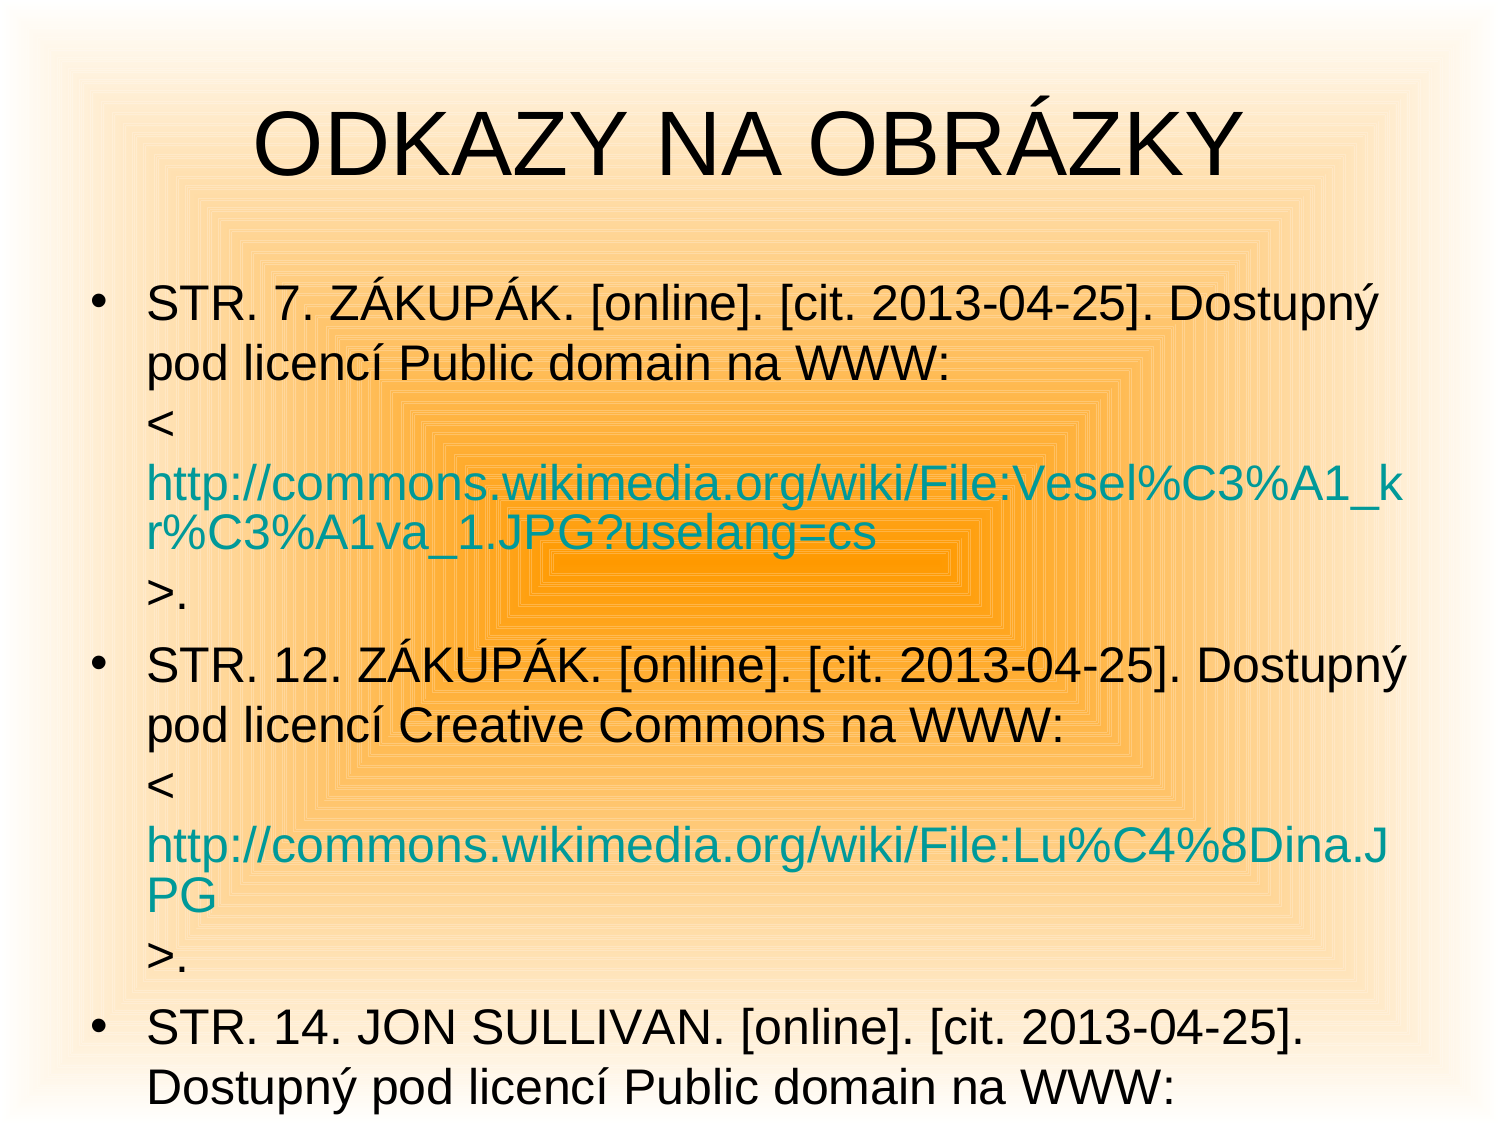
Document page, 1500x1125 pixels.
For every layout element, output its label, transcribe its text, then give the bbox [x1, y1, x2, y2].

list STR. 7. ZÁKUPÁK. [online]. [cit. 2013-04-25]. Dostupný pod licencí Public domain na WWW: <http://commons.wikimedia.org/wiki/File:Vesel%C3%A1_kr%C3%A1va_1.JPG?uselang=cs>. STR. 12. ZÁKUPÁK. [online]. [cit. 2013-04-25]. Dostupný pod licencí Creative Commons na WWW: <http://commons.wikimedia.org/wiki/File:Lu%C4%8Dina.JPG>. STR. 14. JON SULLIVAN. [online]. [cit. 2013-04-25]. Dostupný pod licencí Public domain na WWW: <http://commons.wikimedia.org/wiki/File:Mozzarella_cheese.jpg?uselang=cs>. [75, 262, 1426, 1125]
title ODKAZY NA OBRÁZKY [75, 45, 1426, 233]
